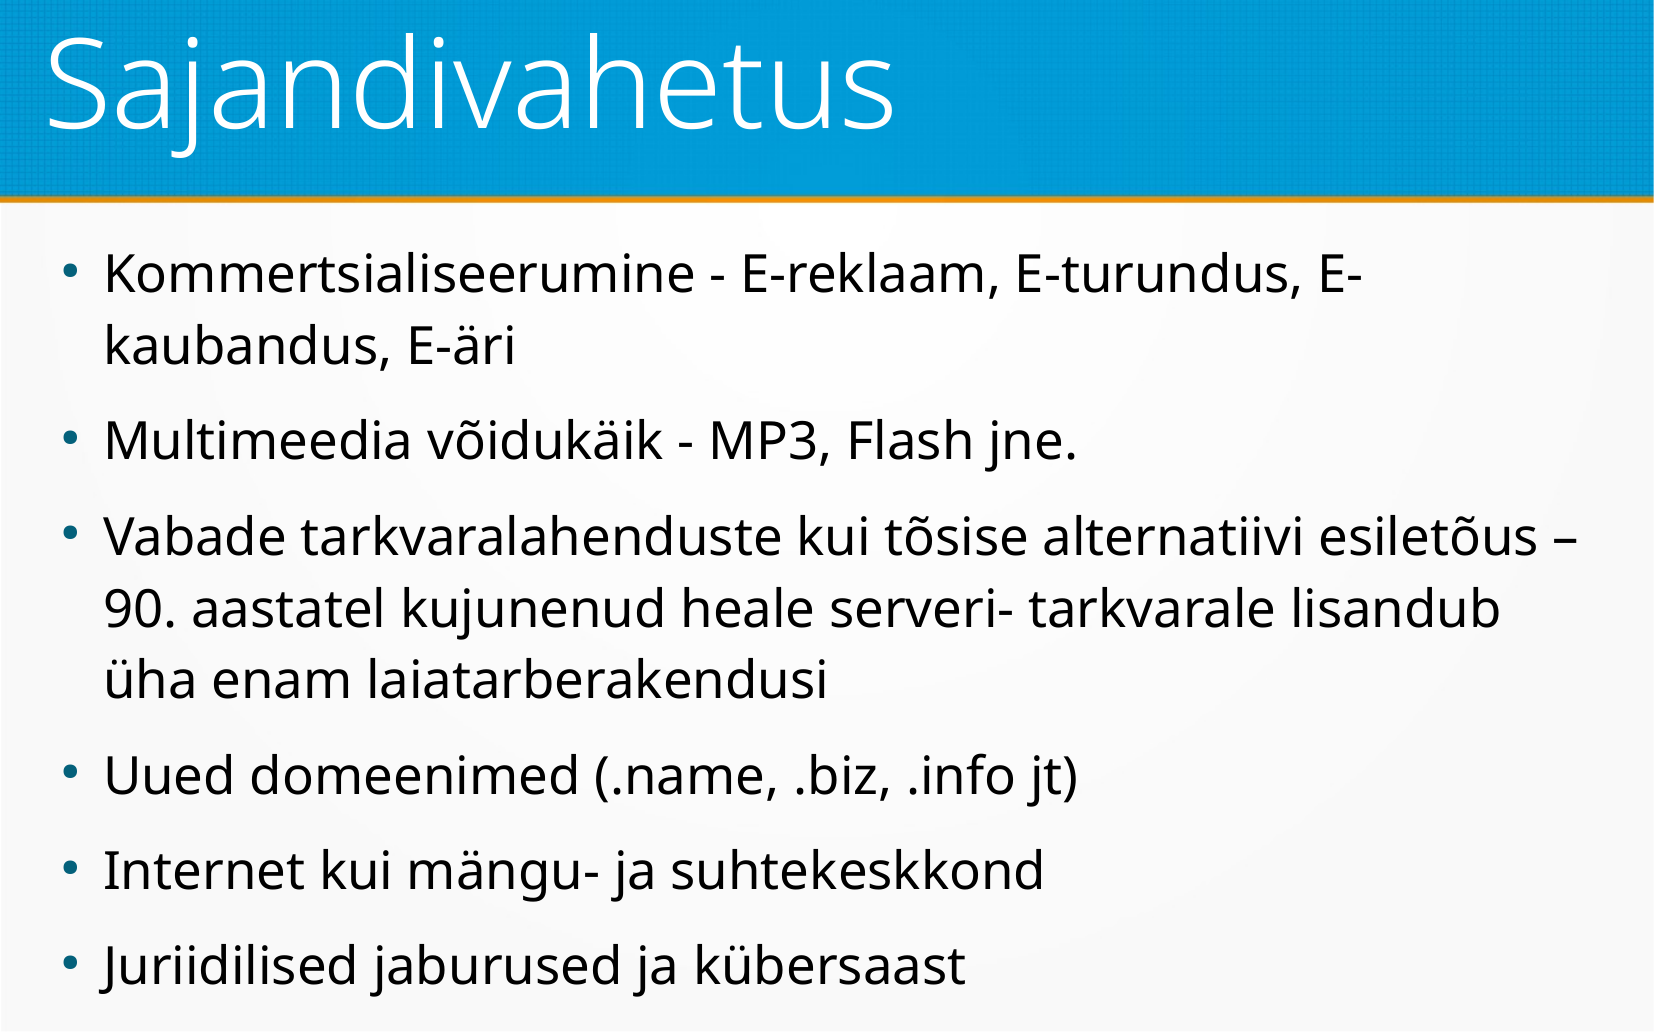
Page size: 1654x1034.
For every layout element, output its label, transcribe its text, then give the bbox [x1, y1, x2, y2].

picture [0, 195, 1654, 1034]
title Sajandivahetus [43, 0, 1619, 166]
list Kommertsialiseerumine - E-reklaam, E-turundus, E-kaubandus, E-äri Multimeedia võidukäik - MP3, Flash jne. Vabade tarkvaralahenduste kui tõsise alternatiivi esiletõus – 90. aastatel kujunenud heale serveri- tarkvarale lisandub üha enam laiatarberakendusi Uued domeenimed (.name, .biz, .info jt) Internet kui mängu- ja suhtekeskkond Juriidilised jaburused ja kübersaast [47, 236, 1607, 1002]
